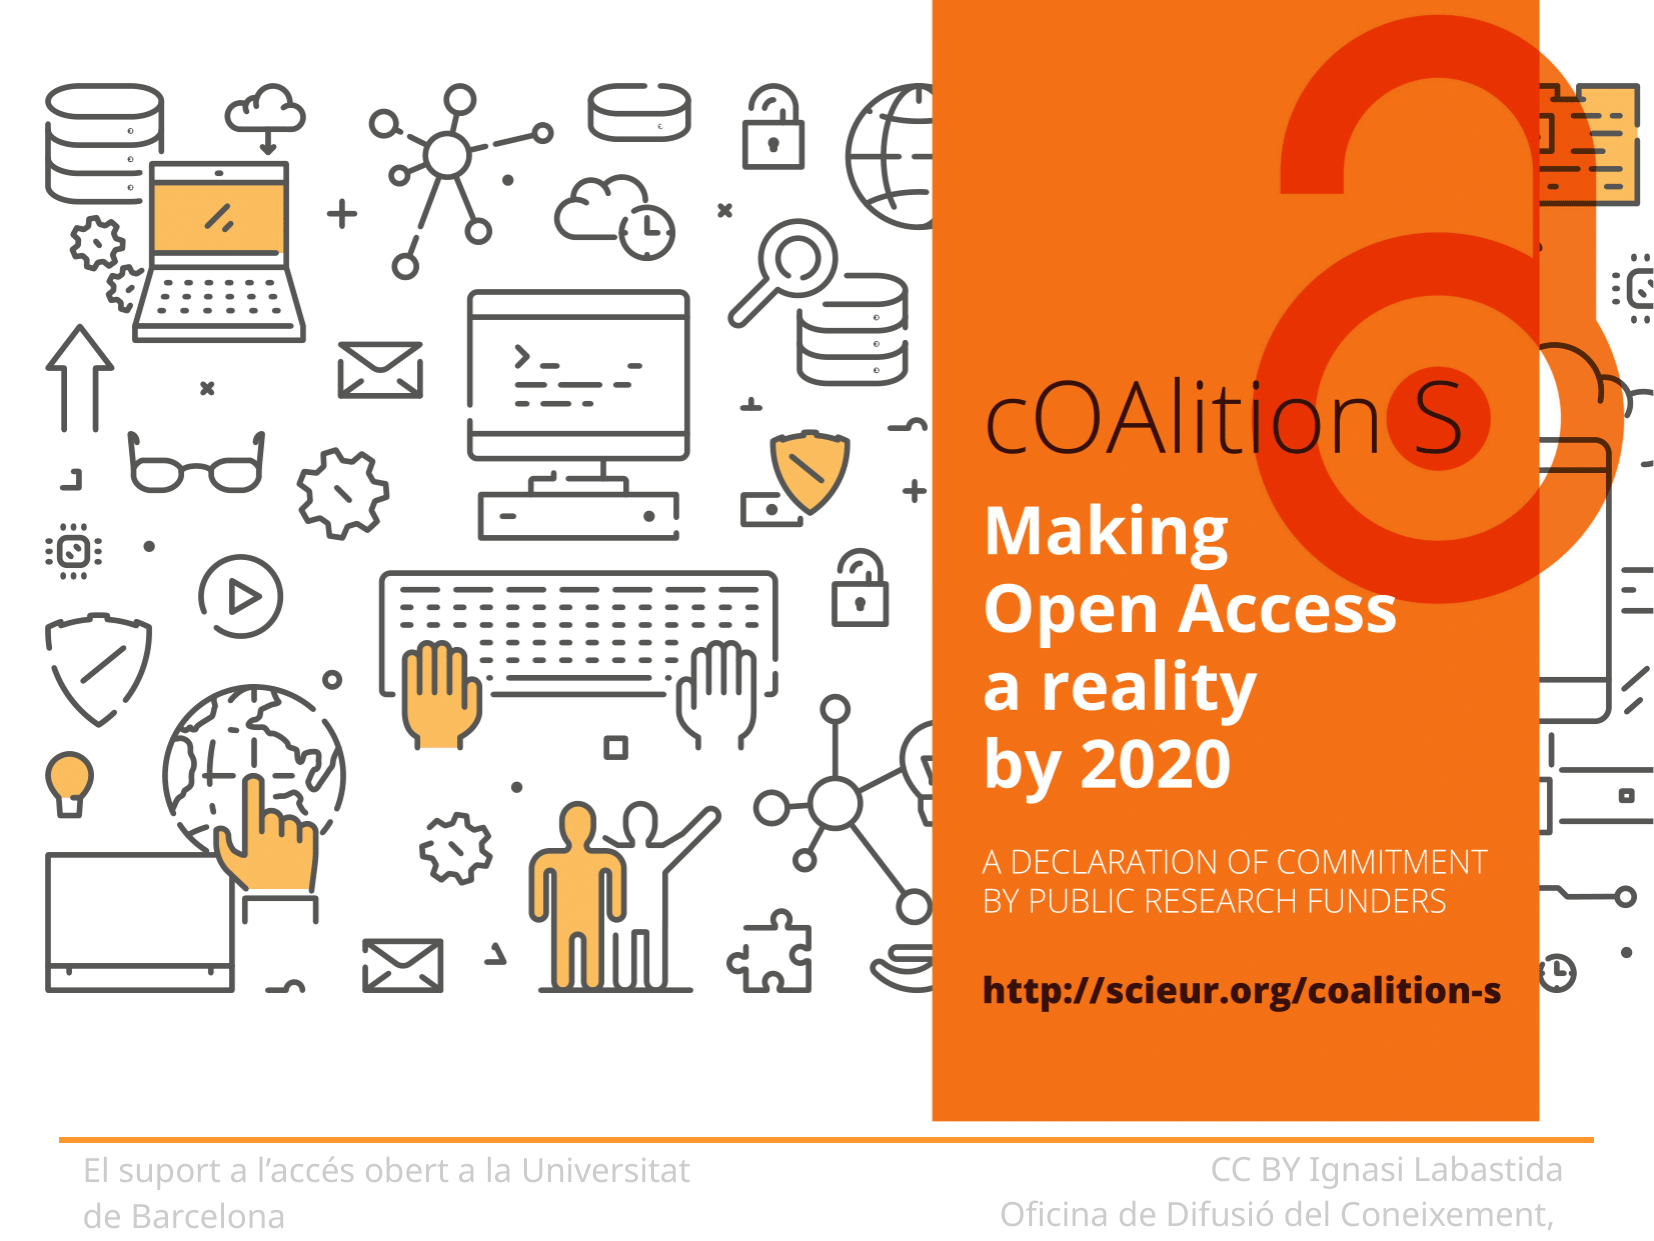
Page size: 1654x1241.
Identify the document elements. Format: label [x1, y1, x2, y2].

picture [11, 0, 1654, 1123]
